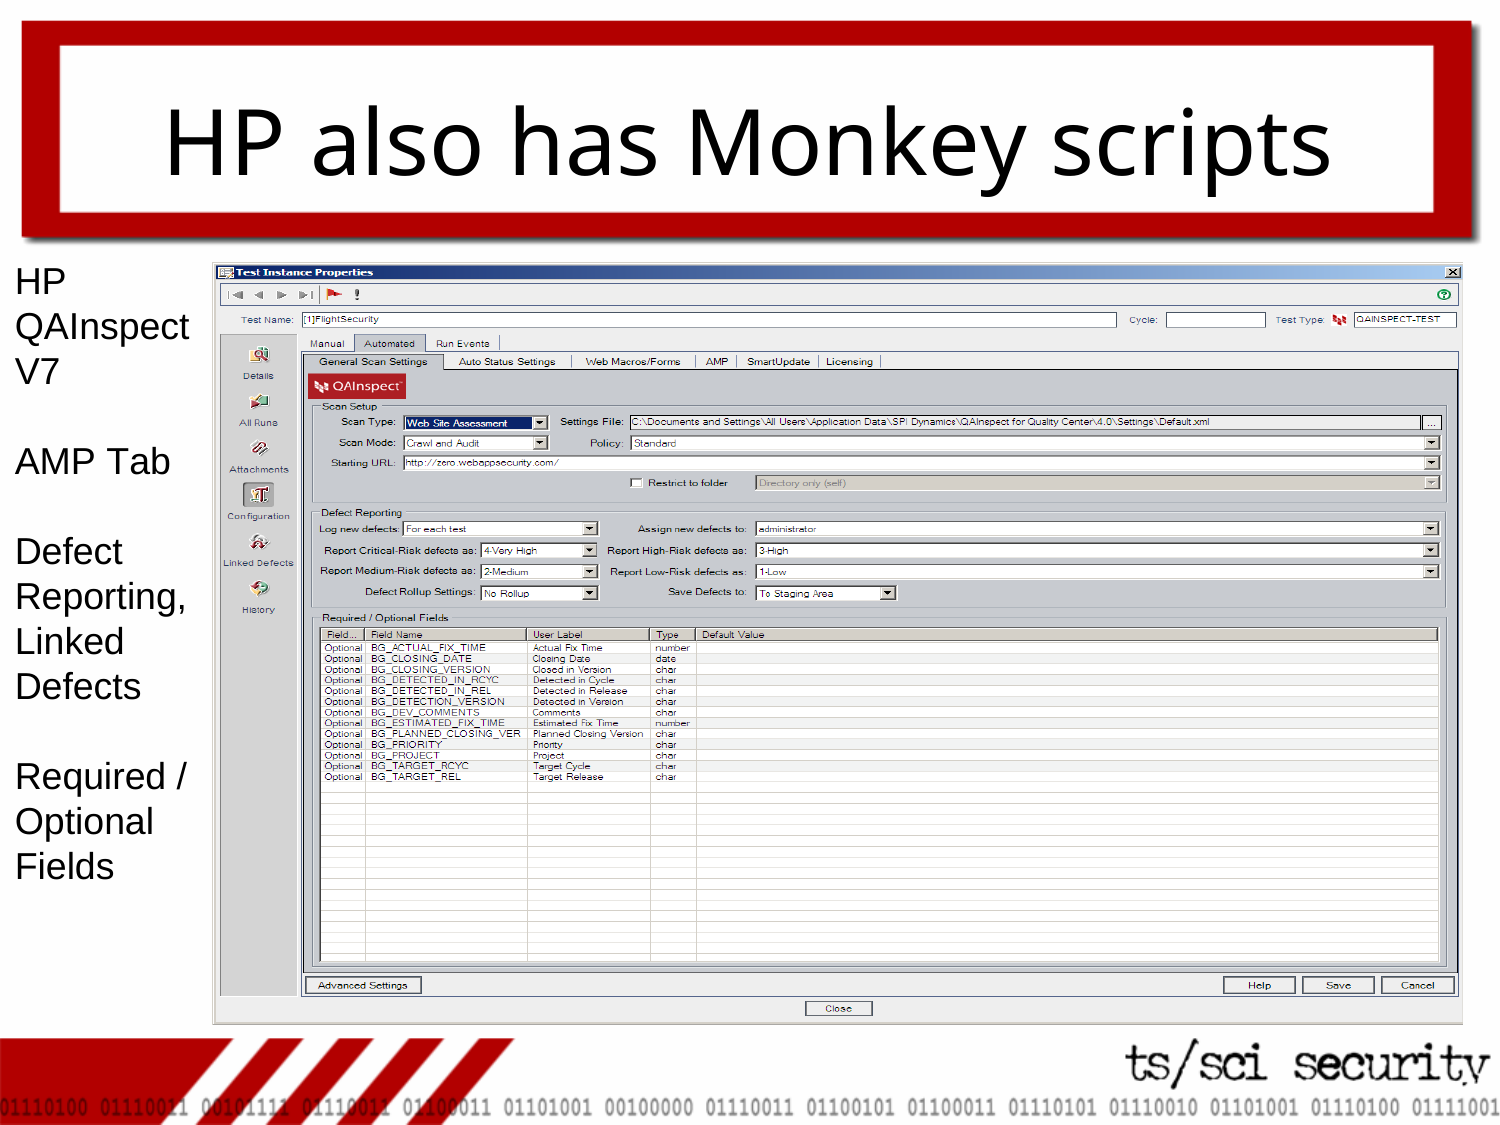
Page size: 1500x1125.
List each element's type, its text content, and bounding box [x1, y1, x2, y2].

text_box HP QAInspect V7 AMP Tab Defect Reporting, Linked Defects Required / Optional Fields [0, 249, 253, 986]
picture [0, 0, 1500, 1125]
title HP also has Monkey scripts [75, 21, 1423, 257]
